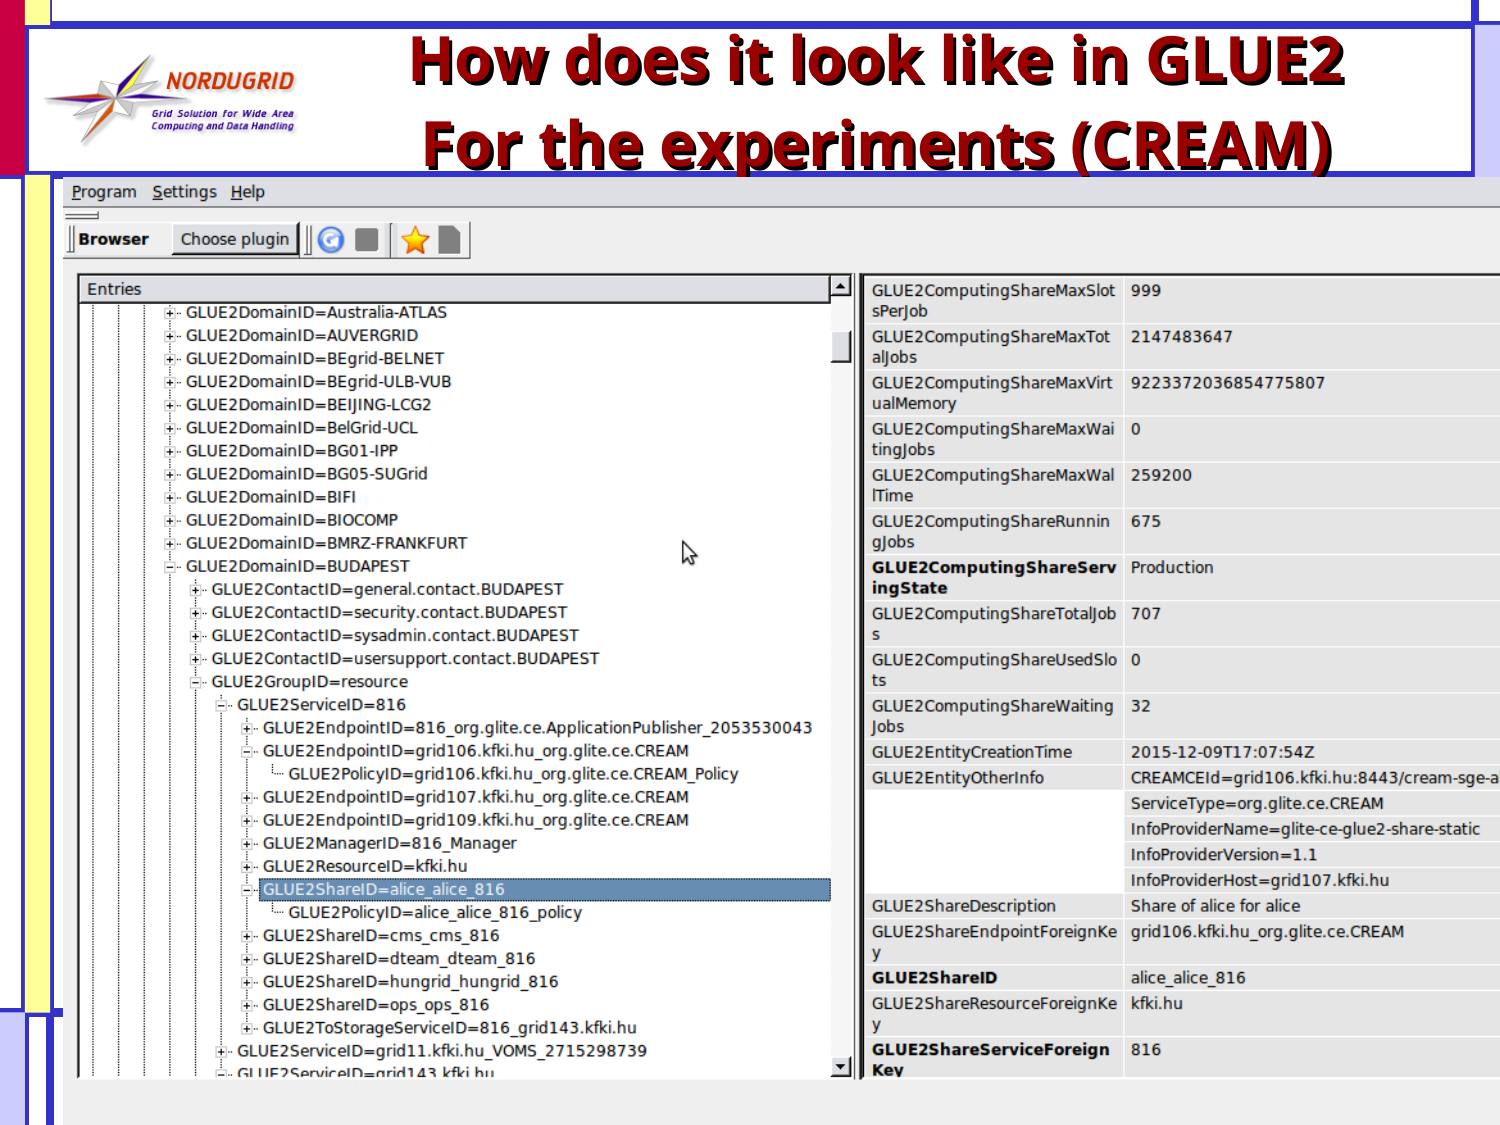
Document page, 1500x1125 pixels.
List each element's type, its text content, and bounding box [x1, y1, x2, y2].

title How does it look like in GLUE2 For the experiments (CREAM) [324, 17, 1428, 177]
picture [63, 177, 1500, 1125]
picture [40, 49, 301, 148]
